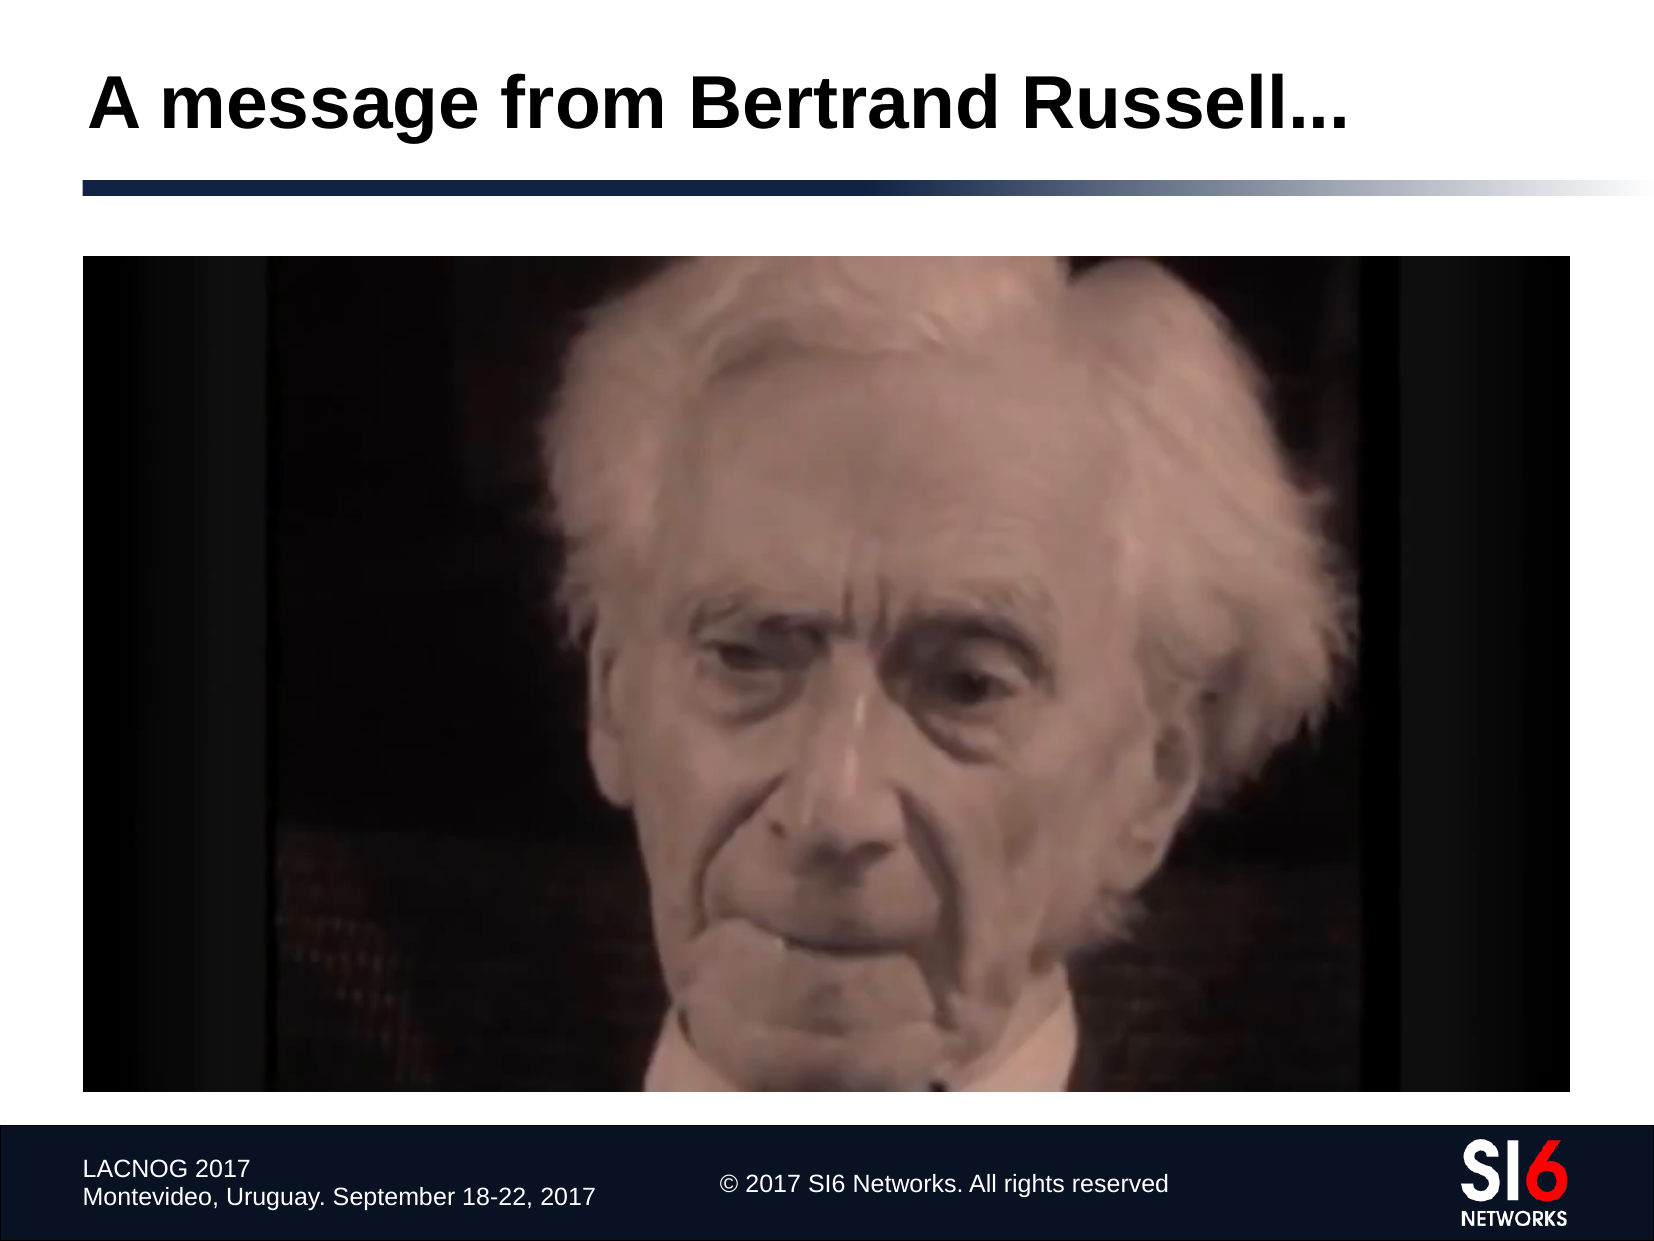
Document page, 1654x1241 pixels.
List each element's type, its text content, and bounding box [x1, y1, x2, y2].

text_box [82, 255, 1571, 1093]
title A message from Bertrand Russell... [86, 30, 1576, 176]
picture [1461, 1139, 1567, 1226]
